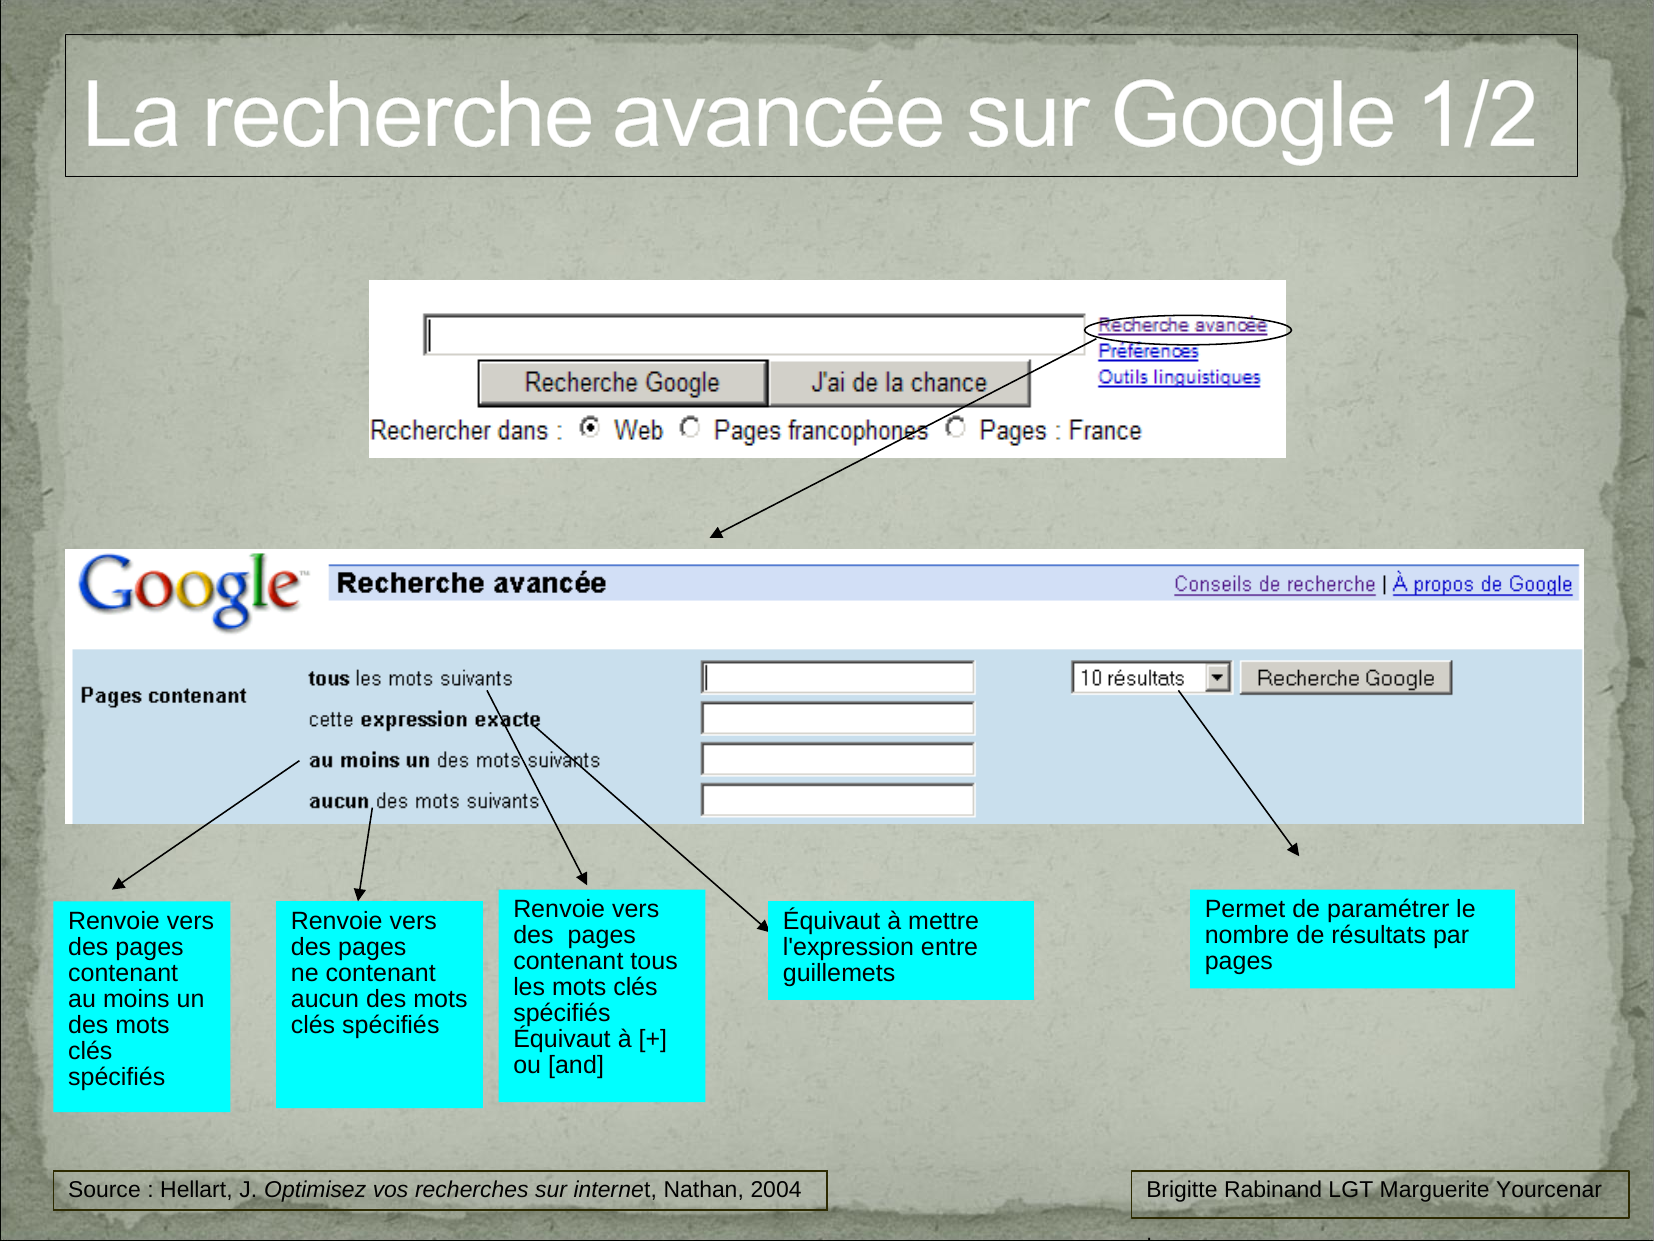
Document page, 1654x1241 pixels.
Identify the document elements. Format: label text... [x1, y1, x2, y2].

text_box Permet de paramétrer le nombre de résultats par pages [1190, 889, 1515, 989]
text_box Équivaut à mettre l'expression entre guillemets [768, 901, 1034, 1000]
text_box Brigitte Rabinand LGT Marguerite Yourcenar . [1131, 1170, 1630, 1218]
picture [0, 0, 1654, 1241]
text_box [26, 27, 1593, 178]
text_box Source : Hellart, J. Optimisez vos recherches sur internet, Nathan, 2004 [53, 1170, 827, 1210]
text_box [0, 826, 1488, 1207]
text_box Renvoie vers des pages contenant au moins un des mots clés spécifiés [53, 901, 231, 1113]
text_box Renvoie vers des pages ne contenant aucun des mots clés spécifiés [276, 901, 483, 1109]
text_box Renvoie vers des pages contenant tous les mots clés spécifiés Équivaut à [+] ou [and] [498, 889, 706, 1103]
